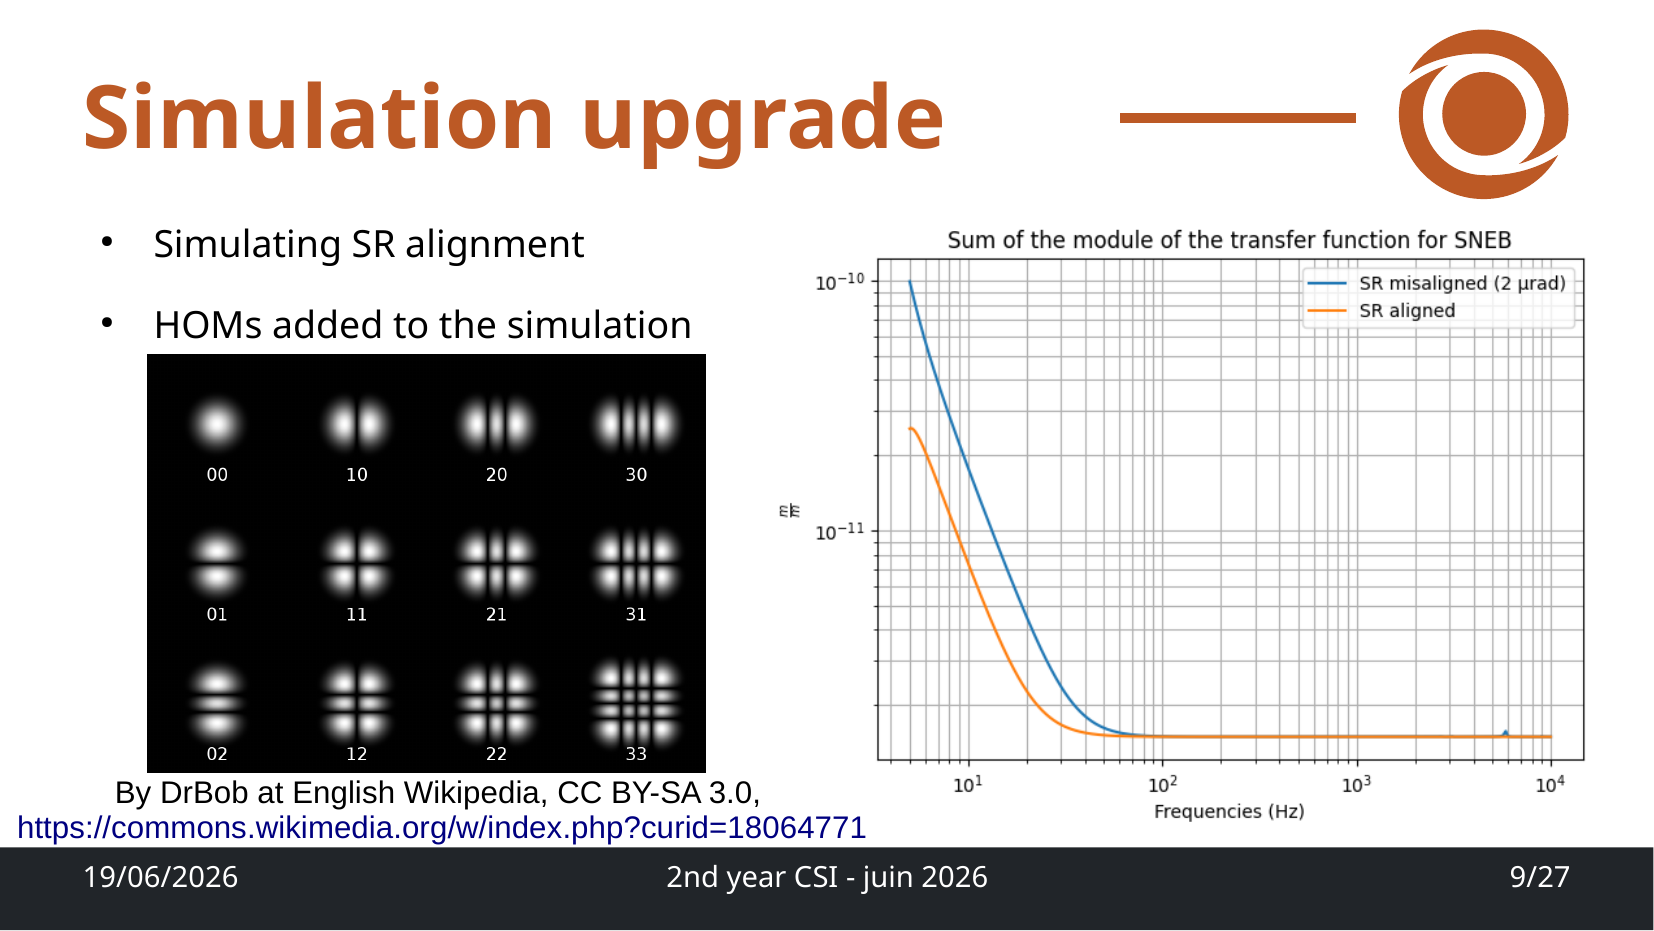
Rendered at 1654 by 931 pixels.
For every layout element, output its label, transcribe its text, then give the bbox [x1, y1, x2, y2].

list Simulating SR alignment HOMs added to the simulation [82, 217, 767, 384]
title Simulation upgrade [82, 37, 1241, 193]
picture [147, 354, 706, 767]
picture [767, 217, 1595, 835]
text_box By DrBob at English Wikipedia, CC BY-SA 3.0, https://commons.wikimedia.org/w/index.php?curid=18064771 [0, 767, 886, 857]
